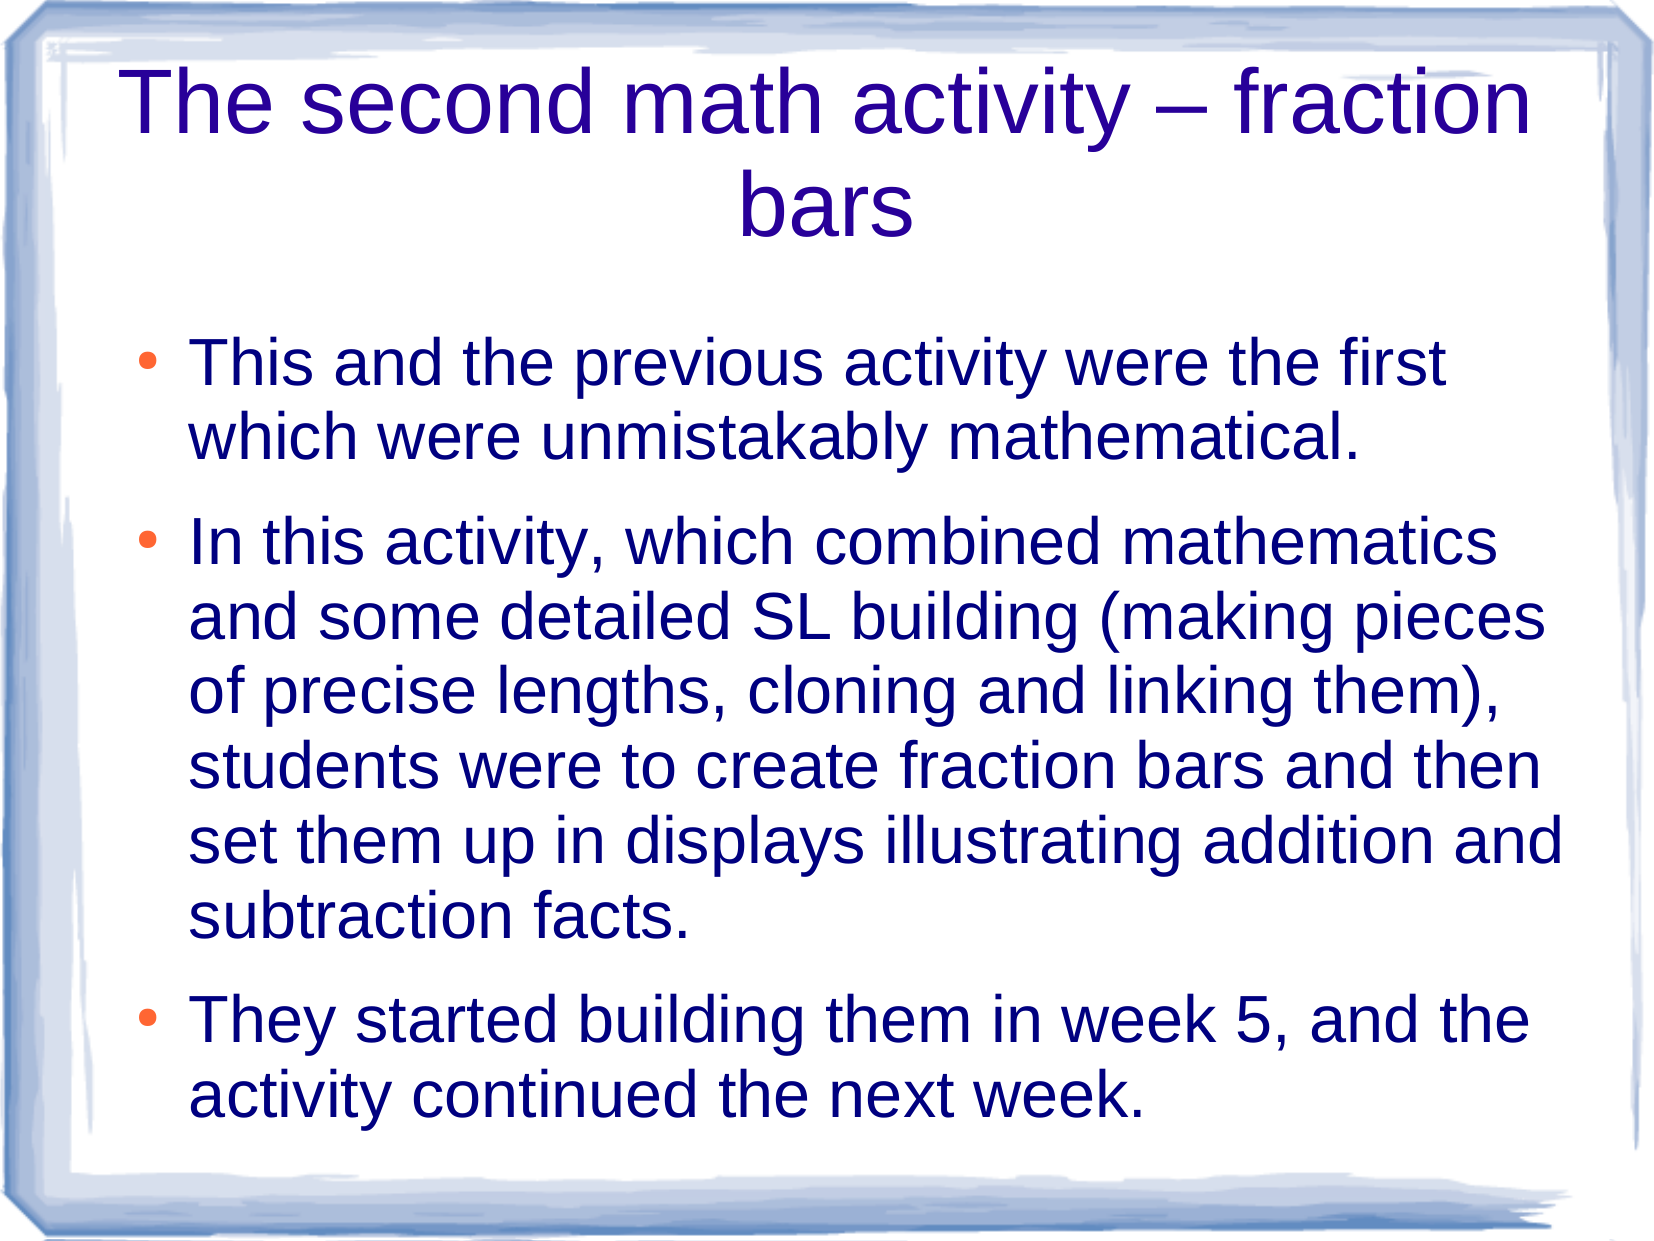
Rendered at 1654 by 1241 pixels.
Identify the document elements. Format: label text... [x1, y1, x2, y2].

picture [0, 0, 1654, 1241]
list This and the previous activity were the first which were unmistakably mathematical. In this activity, which combined mathematics and some detailed SL building (making pieces of precise lengths, cloning and linking them), students were to create fraction bars and then set them up in displays illustrating addition and subtraction facts. They started building them in week 5, and the activity continued the next week. [118, 324, 1571, 1236]
title The second math activity – fraction bars [82, 50, 1571, 256]
